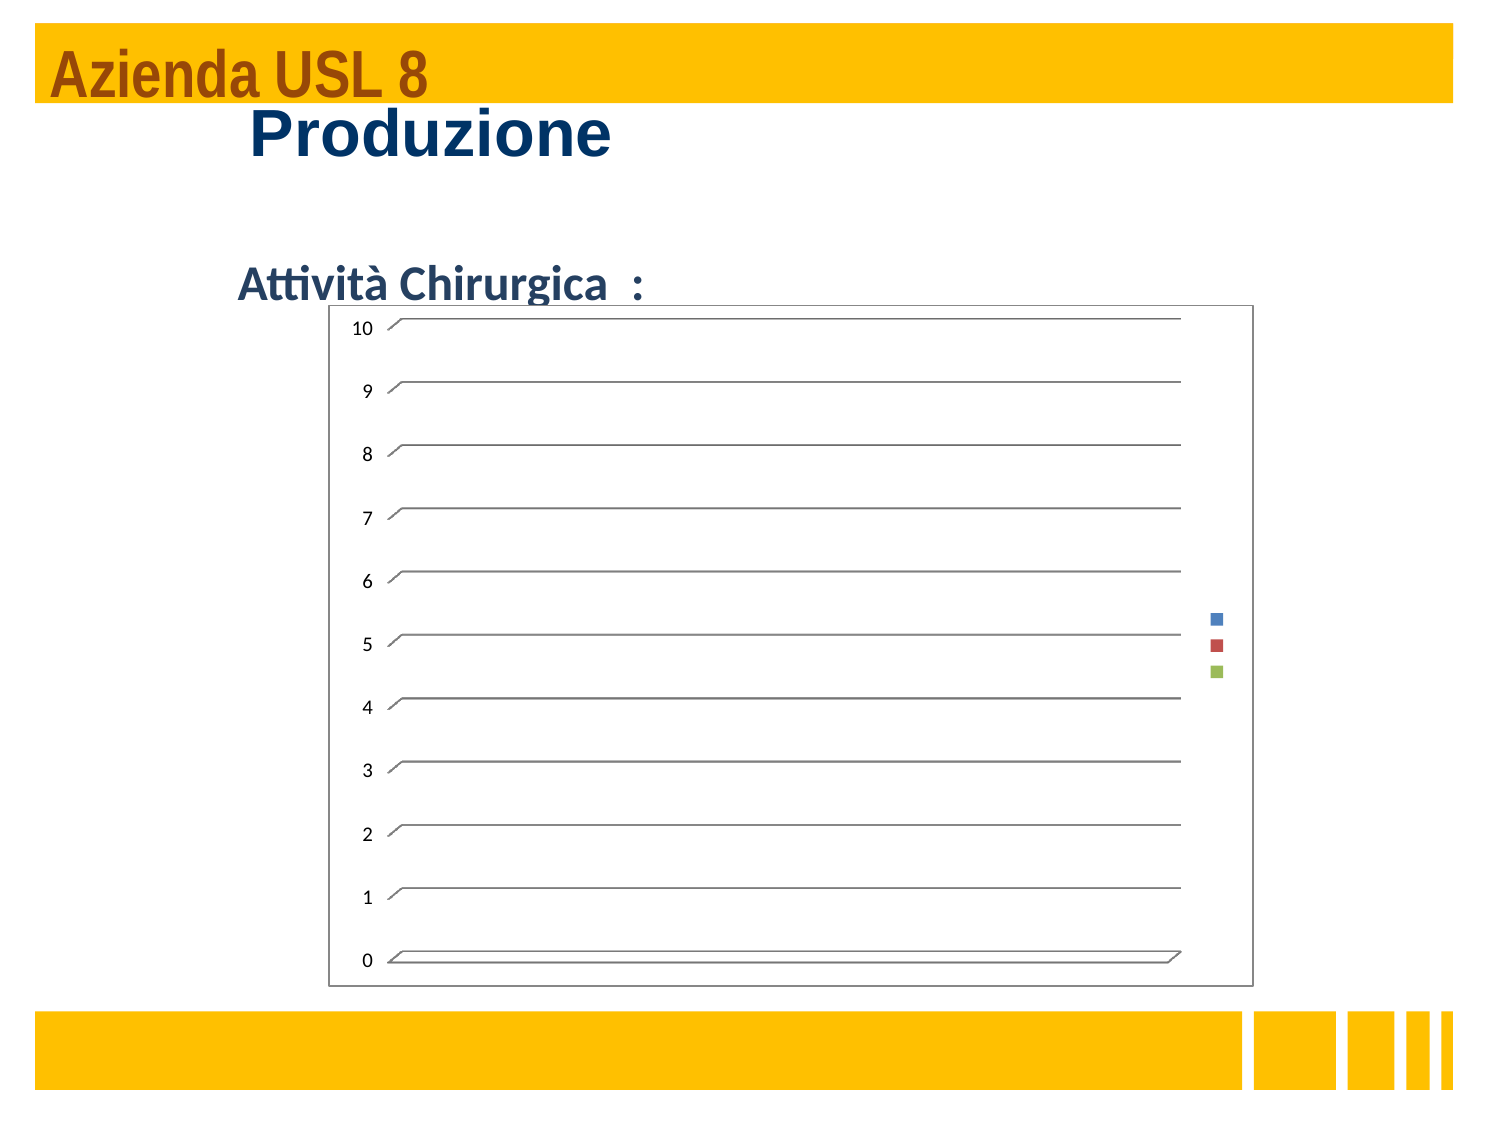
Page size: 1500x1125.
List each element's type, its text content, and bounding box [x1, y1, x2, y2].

text_box [35, 1011, 1243, 1090]
text_box Azienda USL 8 [35, 23, 1489, 98]
text_box [1406, 1011, 1430, 1090]
text_box [1253, 1011, 1336, 1090]
text_box [1441, 1011, 1453, 1090]
text_box Produzione [235, 104, 1445, 270]
text_box [1347, 1011, 1395, 1090]
text_box Azienda USL 8 [205, 67, 217, 91]
text_box Attività Chirurgica : [222, 242, 1448, 496]
chart [328, 304, 1254, 987]
text_box [35, 98, 1454, 104]
